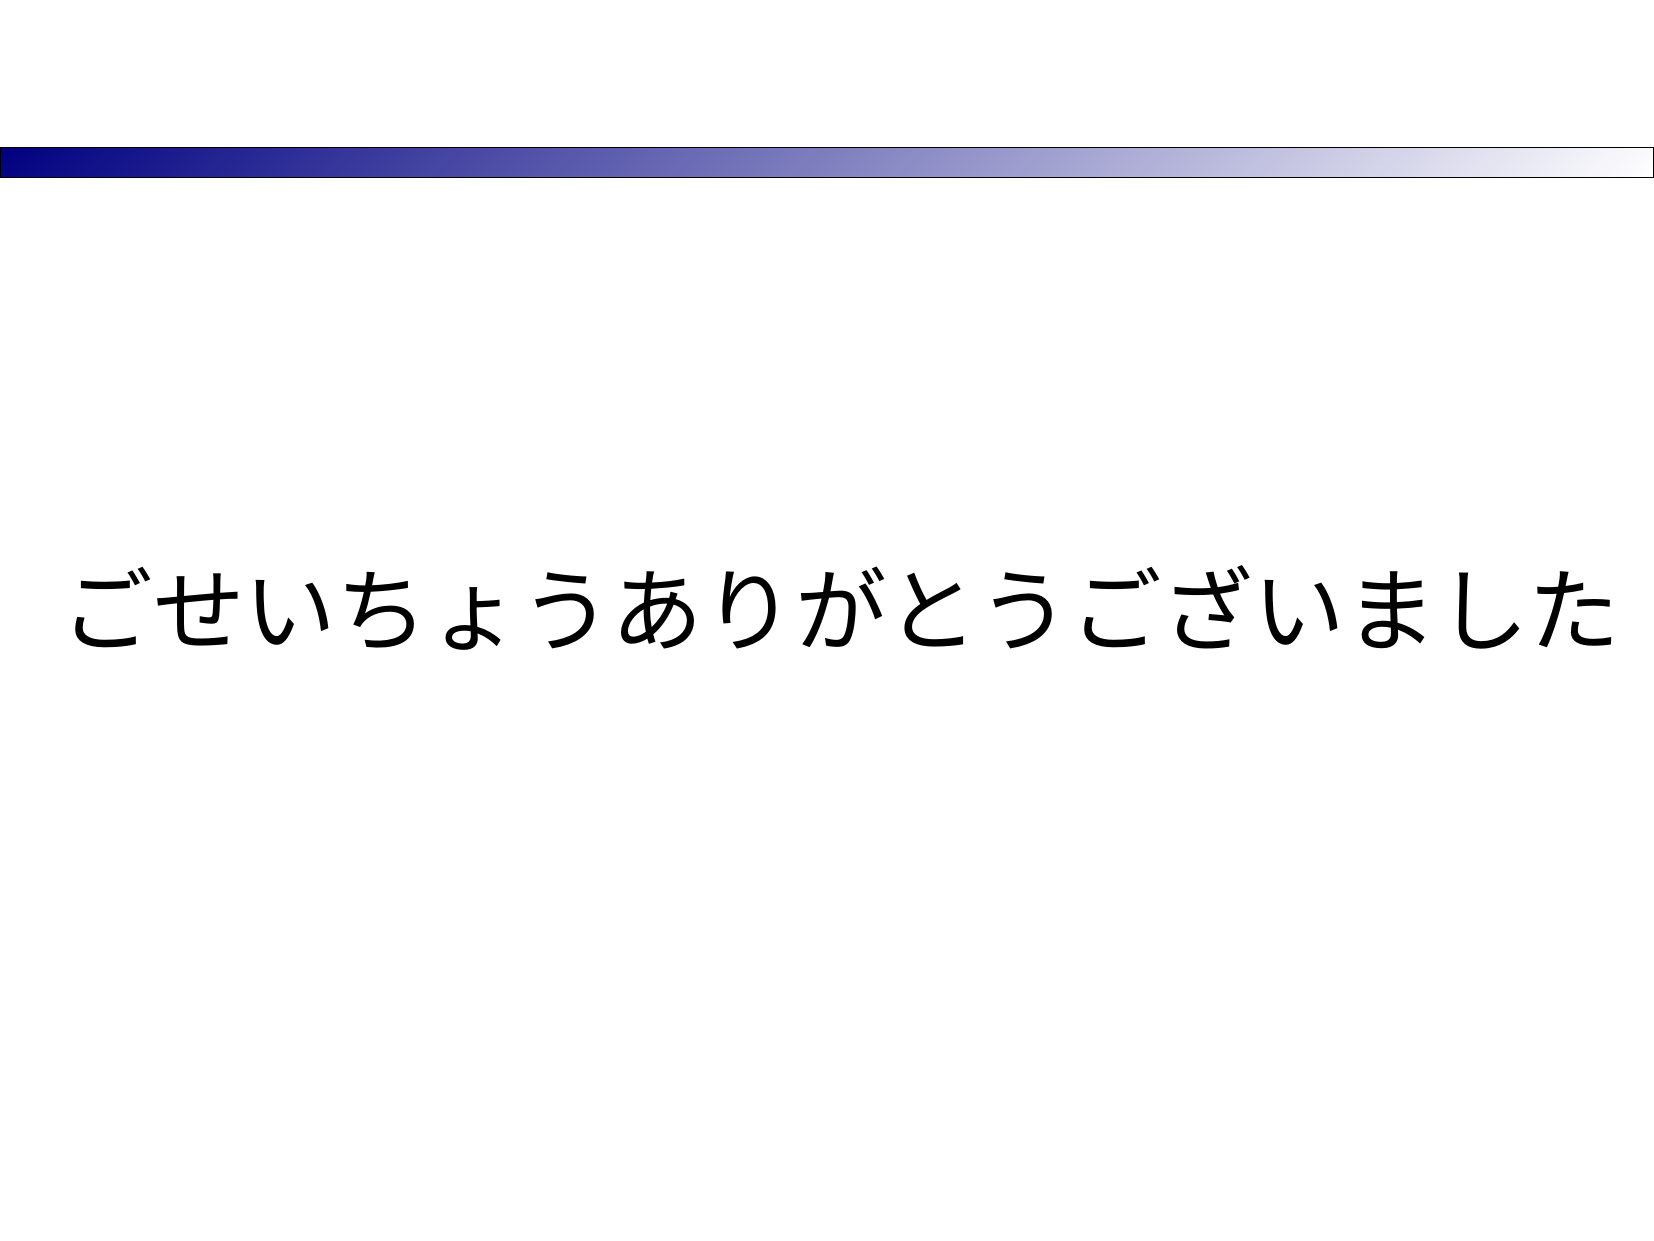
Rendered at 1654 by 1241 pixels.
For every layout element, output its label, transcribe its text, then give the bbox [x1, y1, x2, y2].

text_box ごせいちょうありがとうございました [59, 382, 1625, 827]
text_box [0, 147, 1654, 178]
